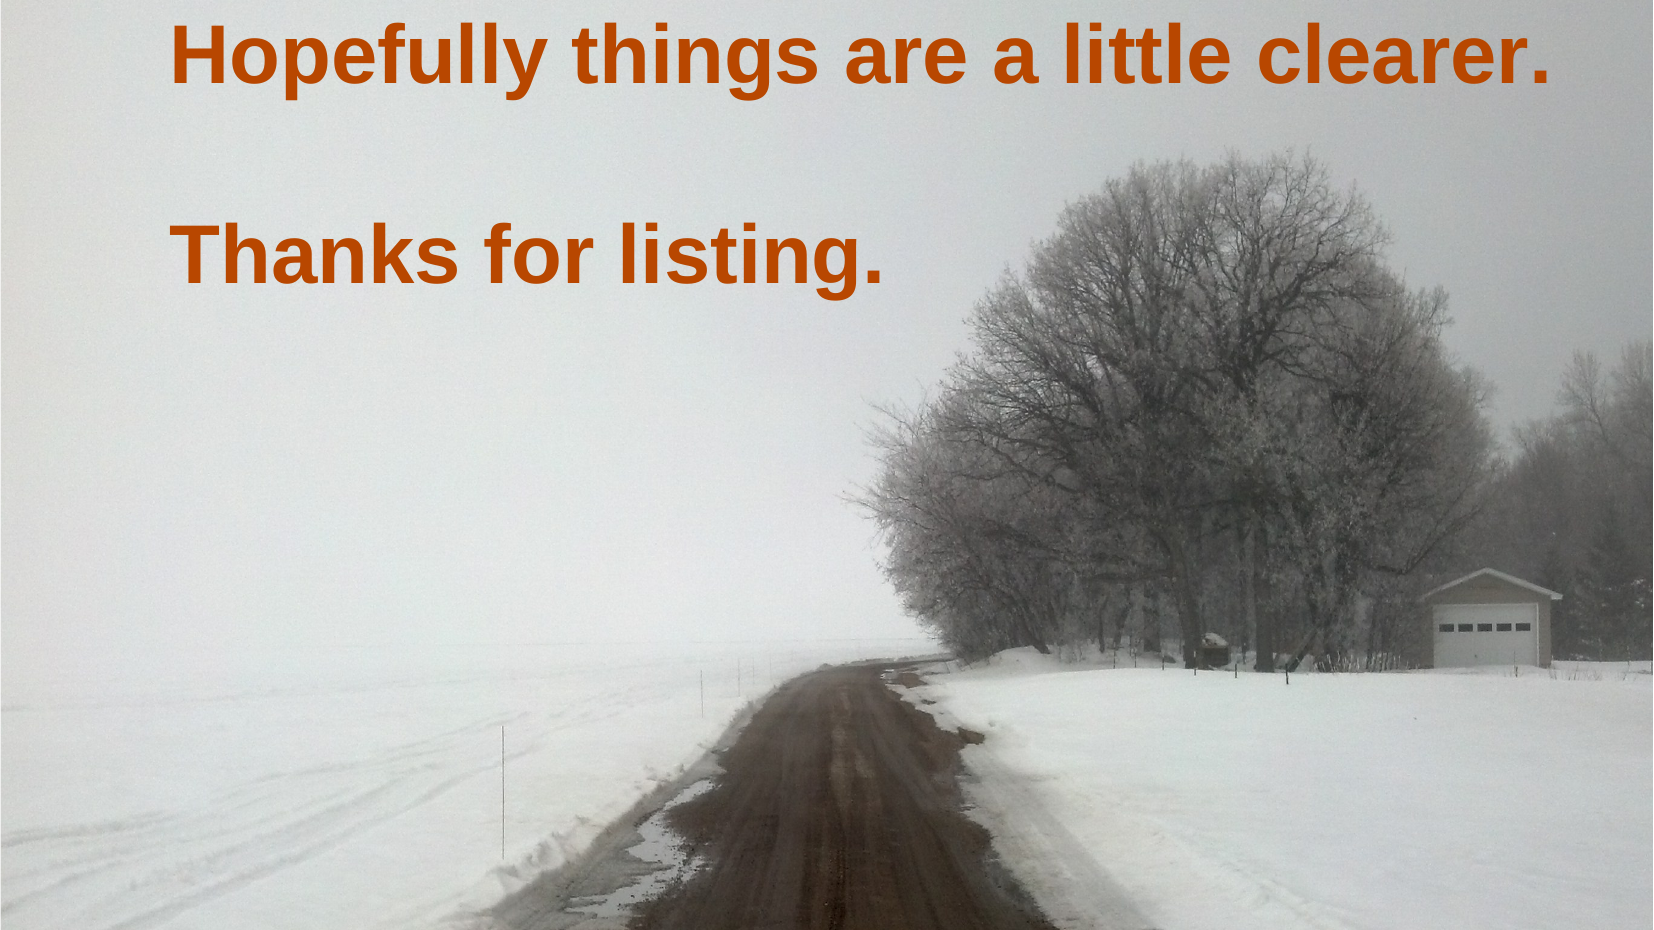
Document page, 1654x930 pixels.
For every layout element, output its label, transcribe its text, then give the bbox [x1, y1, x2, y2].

picture [0, 0, 1653, 930]
text_box Hopefully things are a little clearer. Thanks for listing. [155, 0, 1569, 408]
